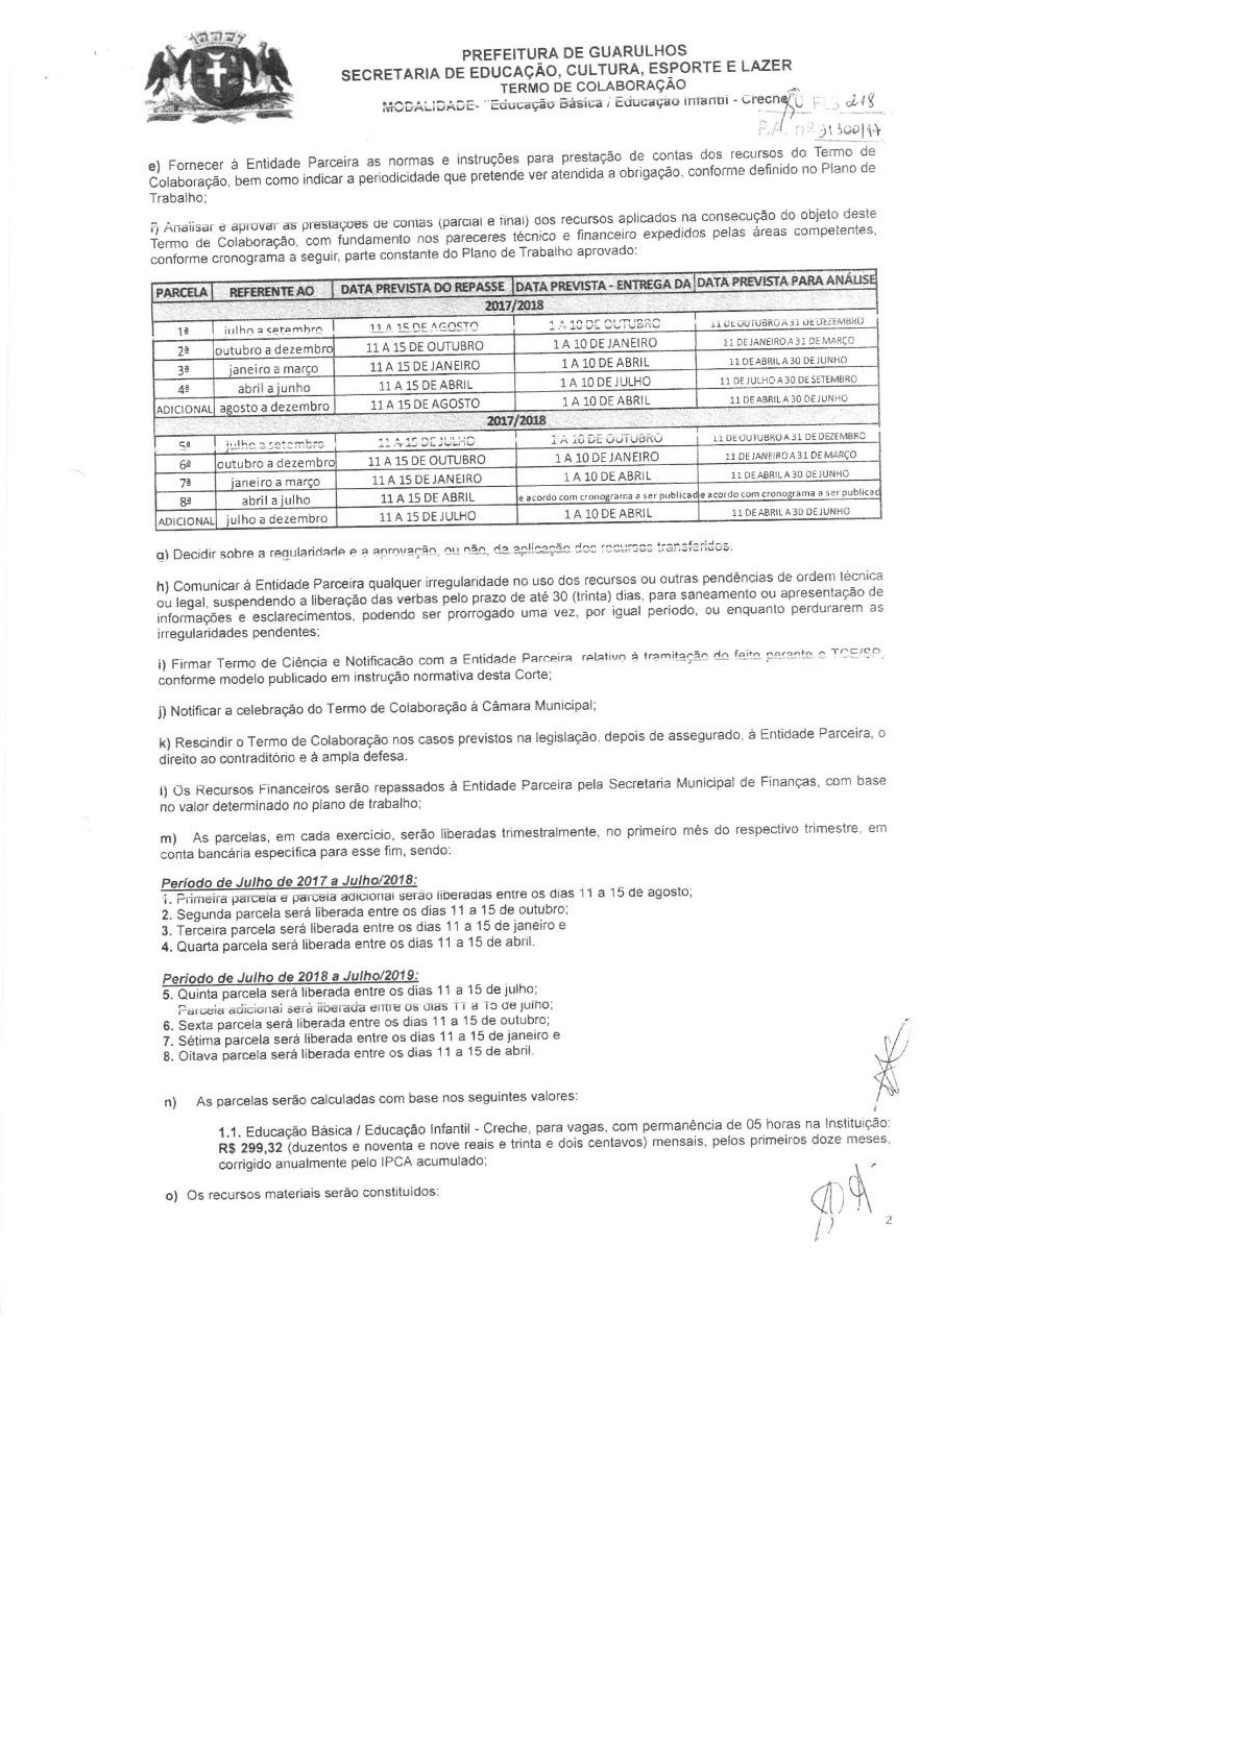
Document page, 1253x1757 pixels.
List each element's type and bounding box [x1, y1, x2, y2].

text_box [0, 0, 1253, 1757]
